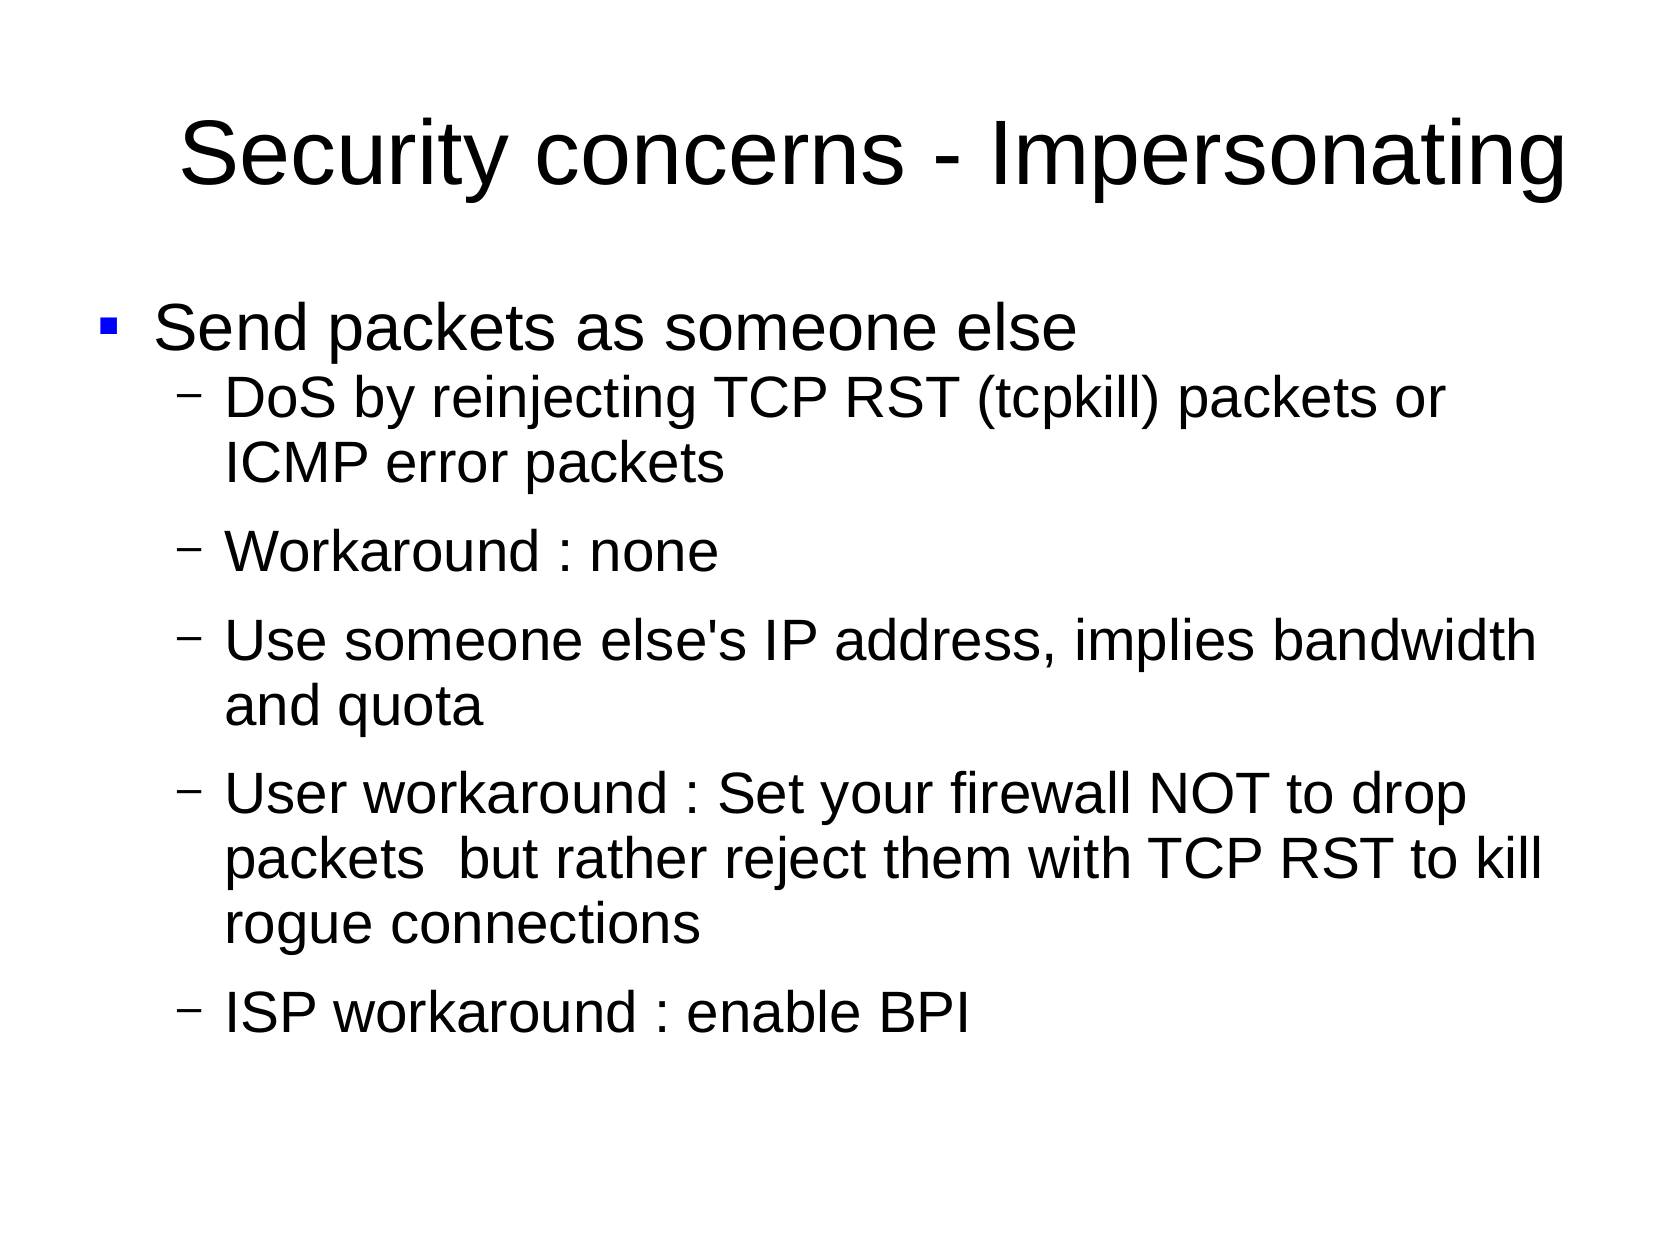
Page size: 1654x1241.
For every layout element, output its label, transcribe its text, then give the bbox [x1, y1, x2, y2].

title Security concerns - Impersonating [82, 49, 1571, 257]
list Send packets as someone else DoS by reinjecting TCP RST (tcpkill) packets or ICMP error packets Workaround : none Use someone else's IP address, implies bandwidth and quota User workaround : Set your firewall NOT to drop packets but rather reject them with TCP RST to kill rogue connections ISP workaround : enable BPI [82, 290, 1571, 1134]
